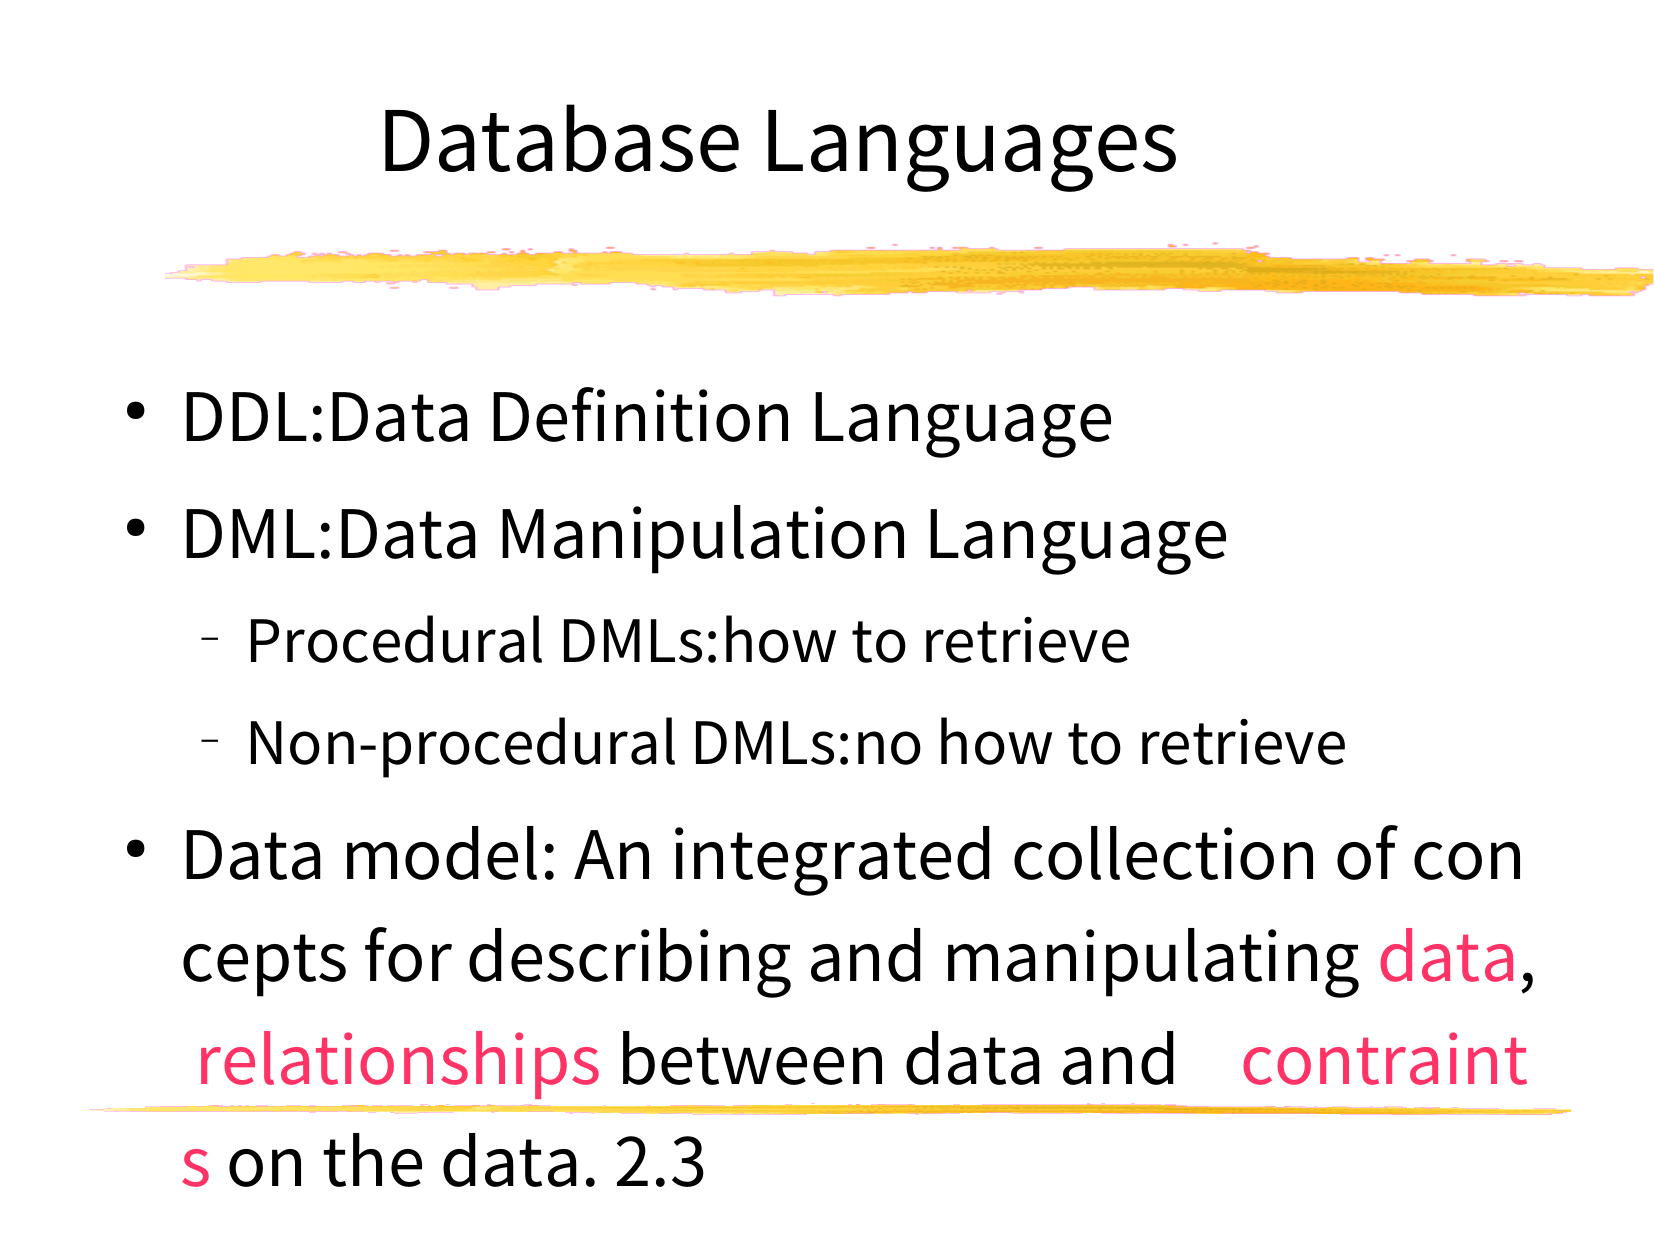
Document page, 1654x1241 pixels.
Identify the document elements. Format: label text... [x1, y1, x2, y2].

picture [165, 237, 1654, 308]
picture [82, 1102, 1571, 1117]
list DDL:Data Definition Language DML:Data Manipulation Language Procedural DMLs:how to retrieve Non-procedural DMLs:no how to retrieve Data model: An integrated collection of concepts for describing and manipulating data, relationships between data and contraints on the data. 2.3 E-R model [124, 358, 1530, 1103]
title Database Languages [76, 28, 1482, 235]
